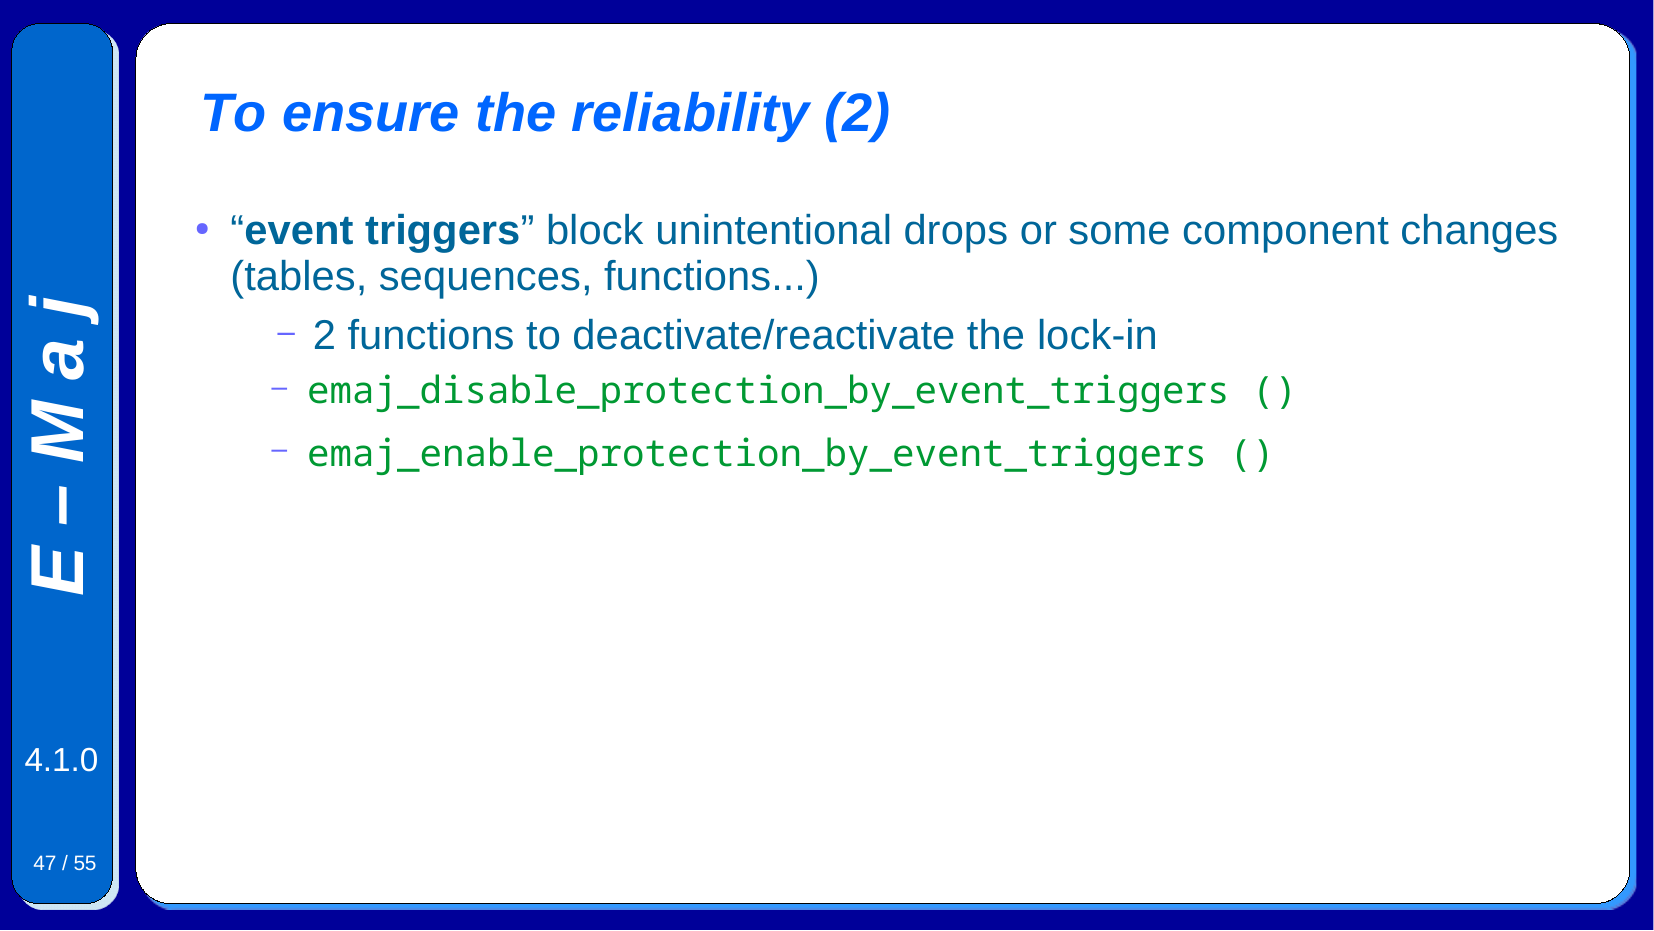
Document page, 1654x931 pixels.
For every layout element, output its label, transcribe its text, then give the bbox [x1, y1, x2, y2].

list “event triggers” block unintentional drops or some component changes (tables, sequences, functions...) 2 functions to deactivate/reactivate the lock-in emaj_disable_protection_by_event_triggers () emaj_enable_protection_by_event_triggers () [177, 206, 1587, 827]
title To ensure the reliability (2) [200, 34, 1575, 191]
